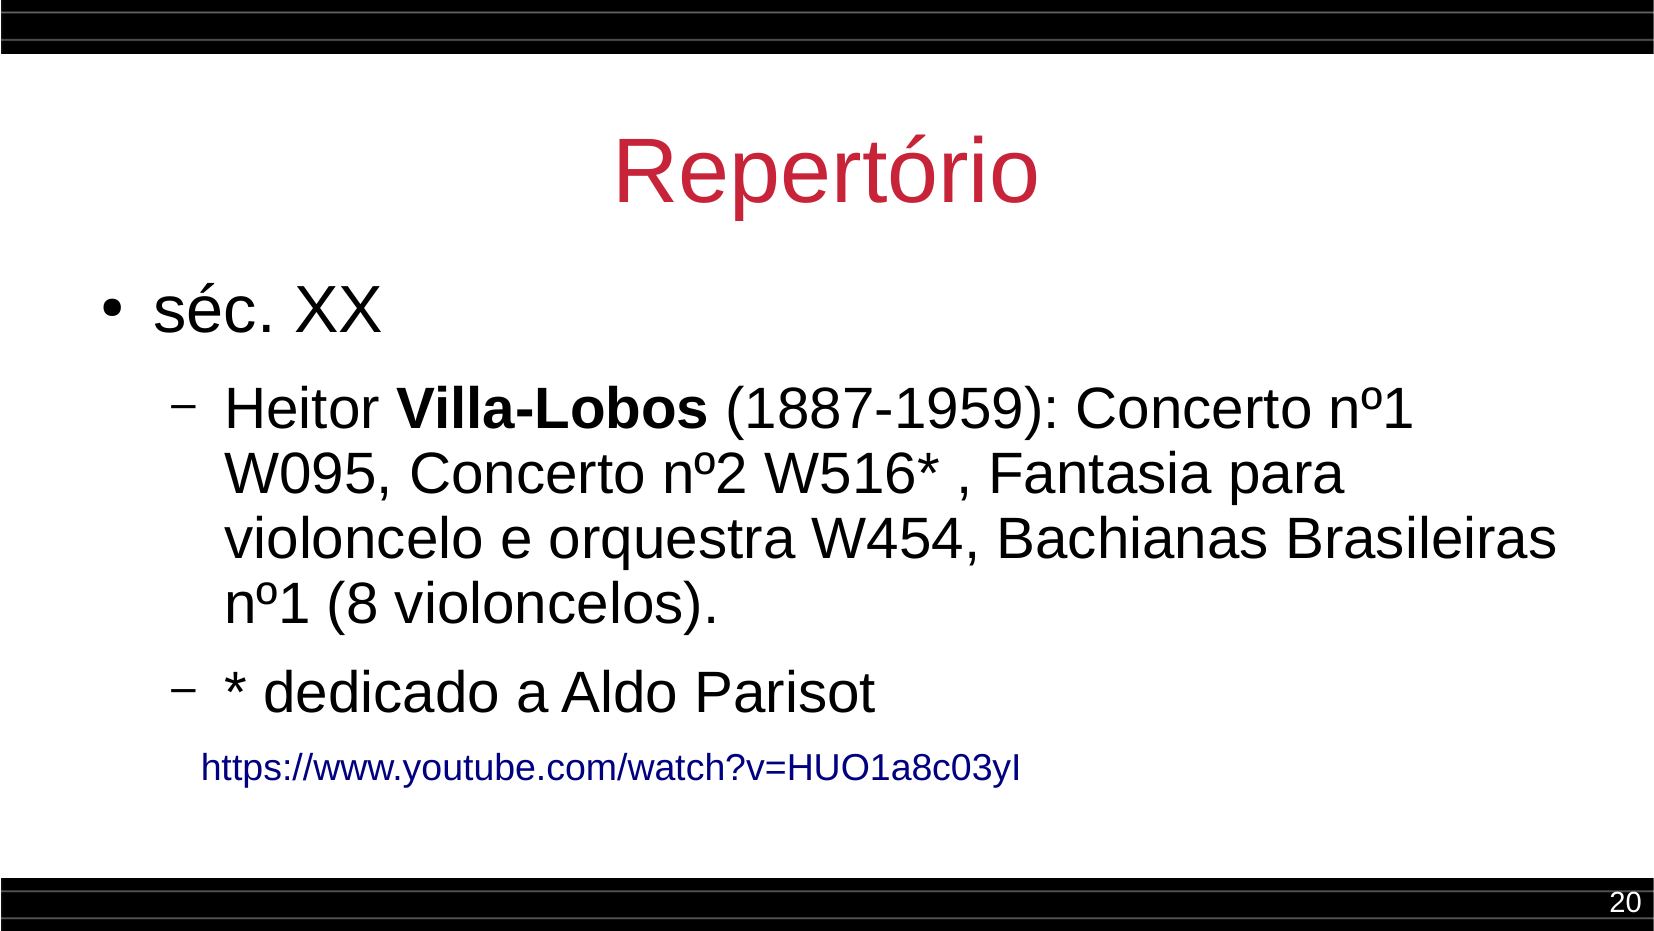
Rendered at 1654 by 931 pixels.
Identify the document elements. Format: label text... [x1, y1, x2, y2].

picture [1, 878, 1654, 931]
picture [1, 0, 1654, 54]
title Repertório [82, 92, 1571, 249]
list séc. XX Heitor Villa-Lobos (1887-1959): Concerto nº1 W095, Concerto nº2 W516* , Fantasia para violoncelo e orquestra W454, Bachianas Brasileiras nº1 (8 violoncelos). * dedicado a Aldo Parisot [82, 271, 1571, 758]
text_box https://www.youtube.com/watch?v=HUO1a8c03yI [186, 739, 1388, 810]
